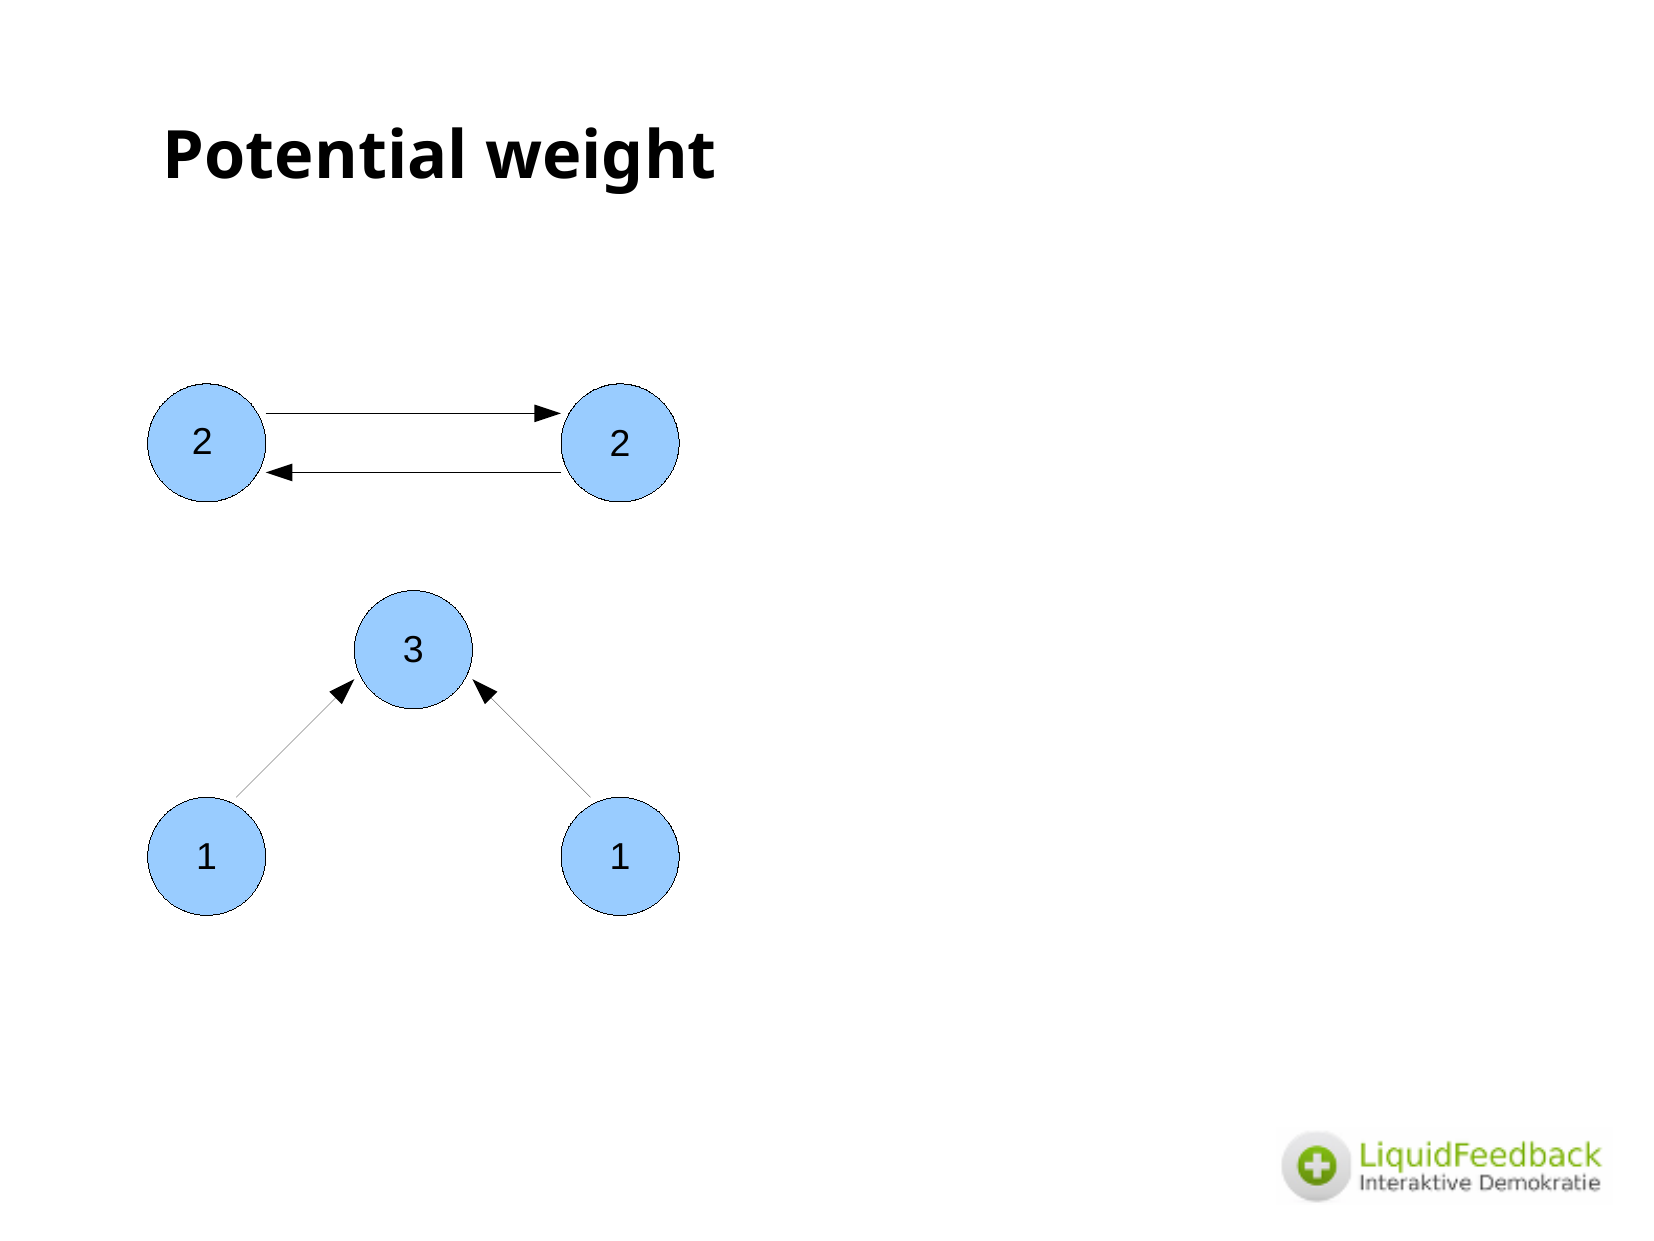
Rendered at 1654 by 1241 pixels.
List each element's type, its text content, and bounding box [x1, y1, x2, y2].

text_box 1 [561, 797, 680, 916]
text_box 2 [561, 383, 680, 502]
title Potential weight [82, 49, 798, 257]
text_box 2 [177, 413, 228, 471]
text_box 3 [354, 590, 473, 709]
picture [1276, 1127, 1613, 1205]
text_box [147, 383, 266, 502]
text_box 1 [147, 797, 266, 916]
